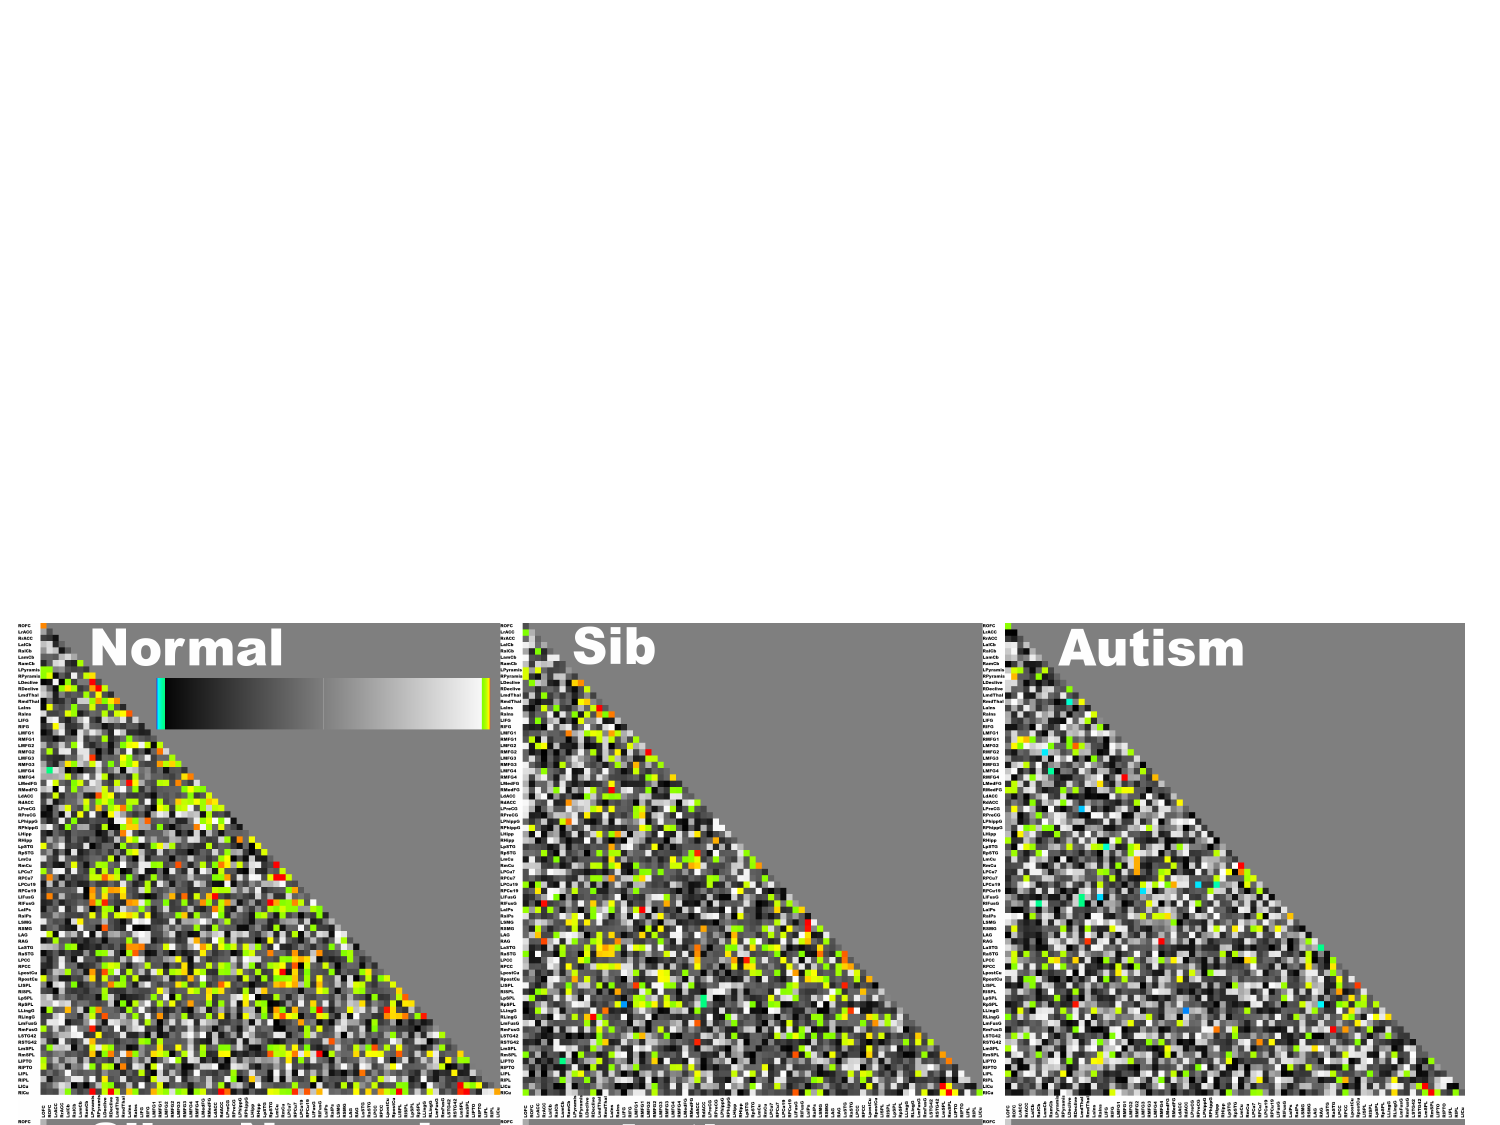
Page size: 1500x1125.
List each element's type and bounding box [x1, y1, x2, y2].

picture [18, 623, 1465, 1125]
